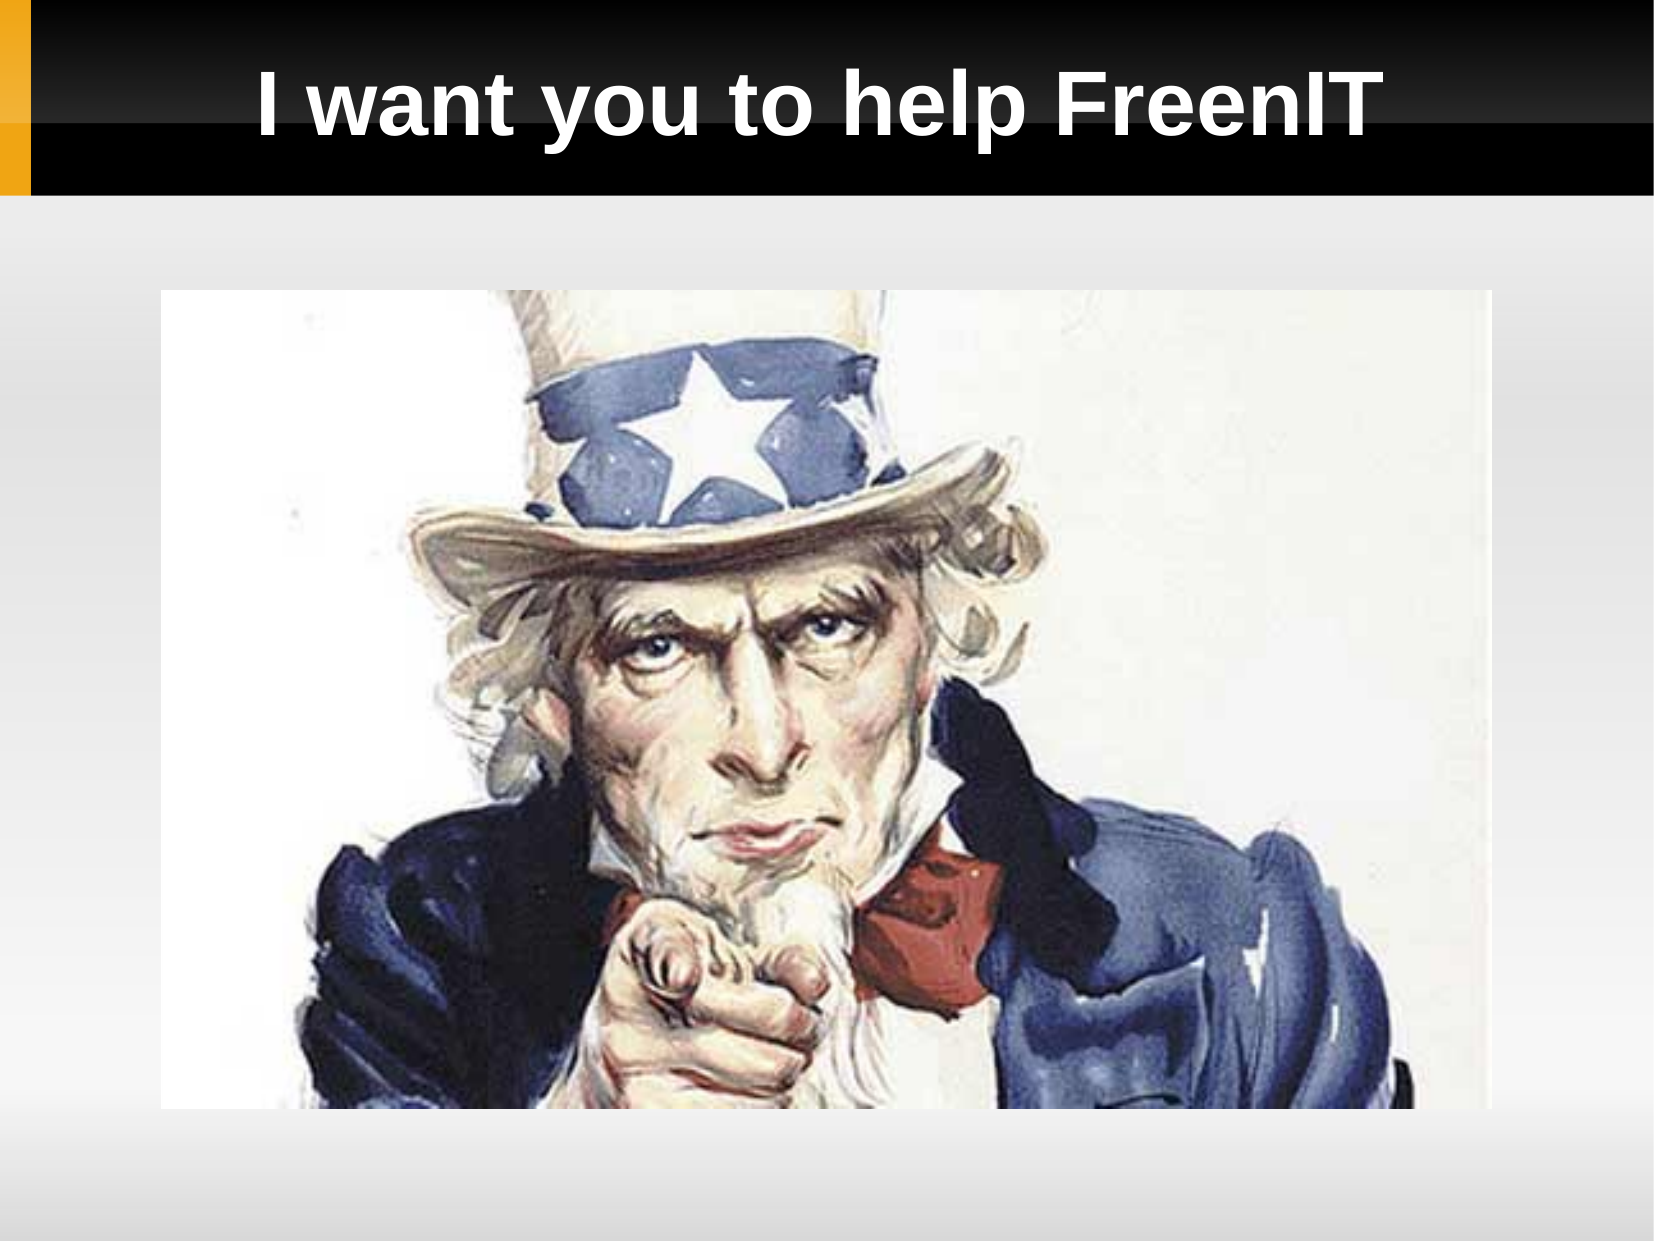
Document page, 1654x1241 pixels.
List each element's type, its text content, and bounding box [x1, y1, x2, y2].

picture [0, 0, 1654, 1241]
title I want you to help FreenIT [76, 0, 1565, 208]
